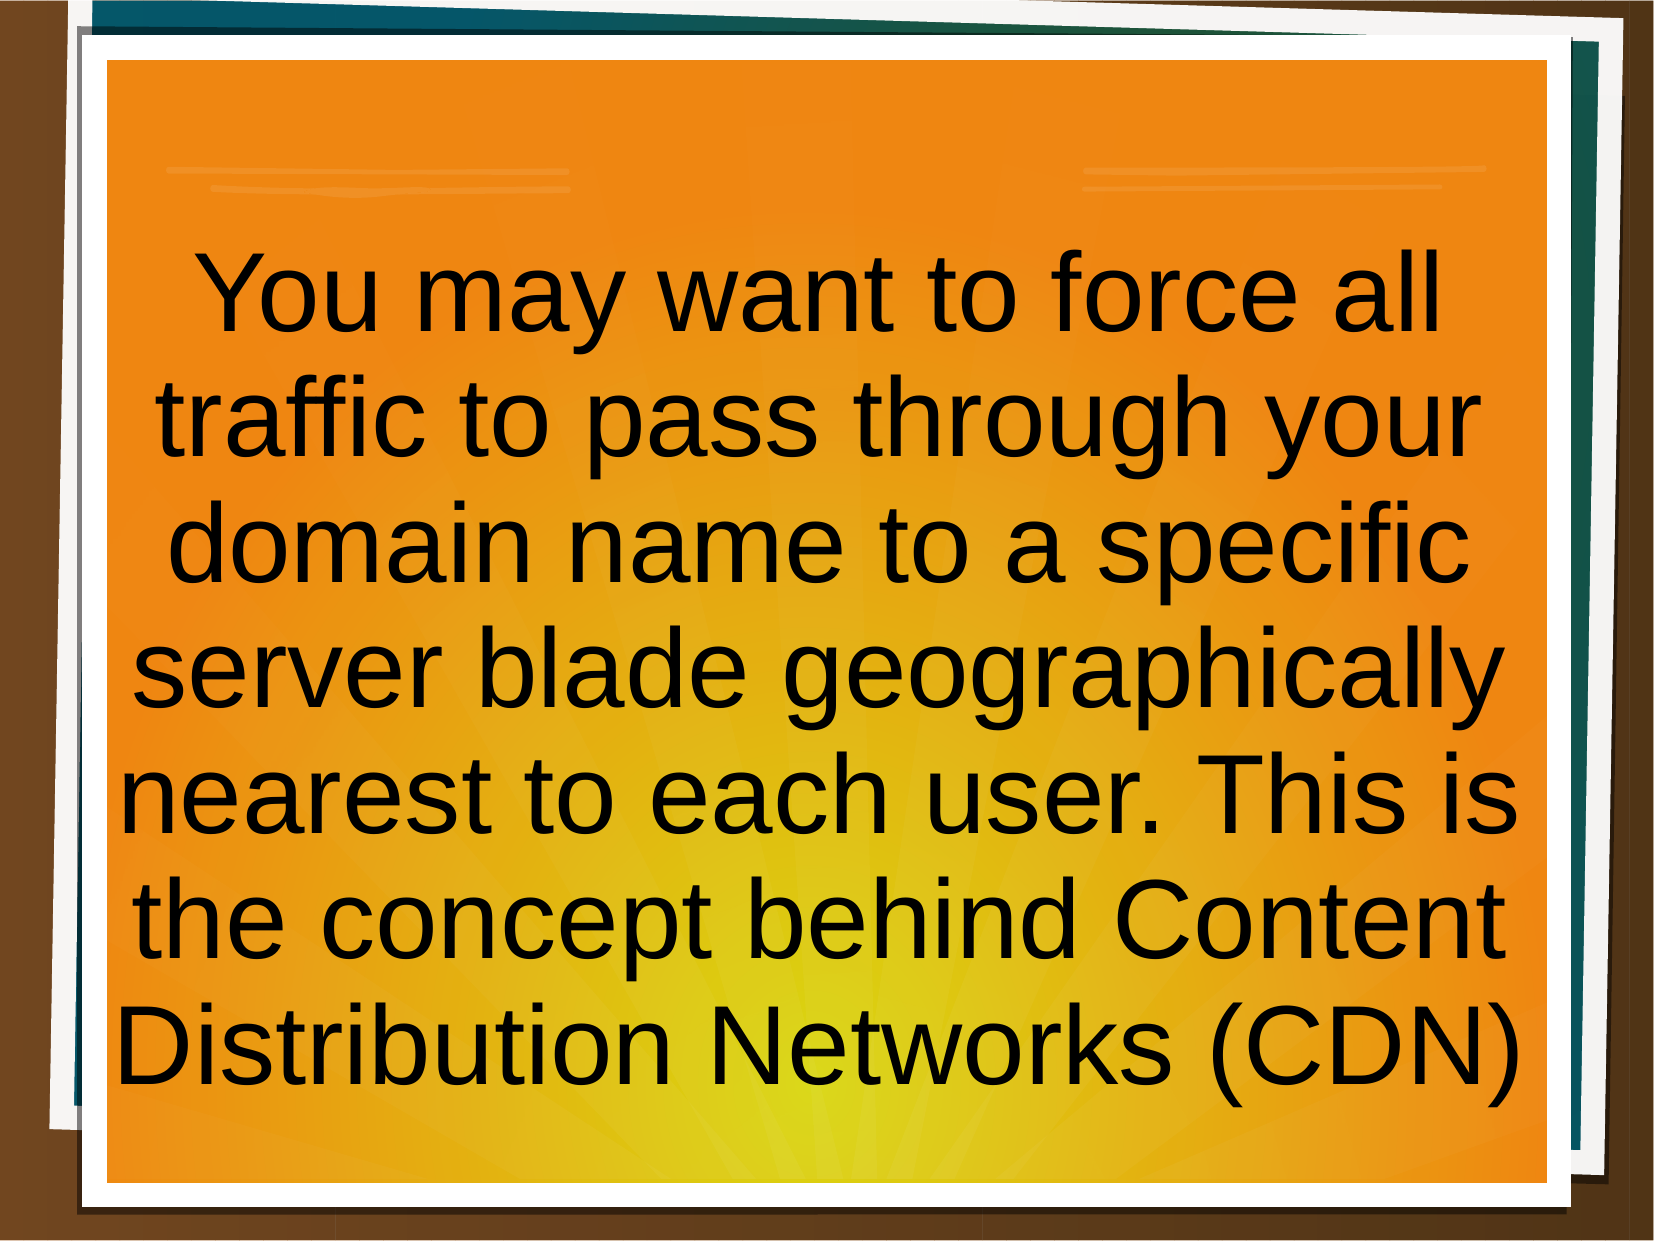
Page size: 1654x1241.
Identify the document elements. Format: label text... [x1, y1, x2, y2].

subtitle You may want to force all traffic to pass through your domain name to a specific server blade geographically nearest to each user. This is the concept behind Content Distribution Networks (CDN) [75, 227, 1564, 1111]
